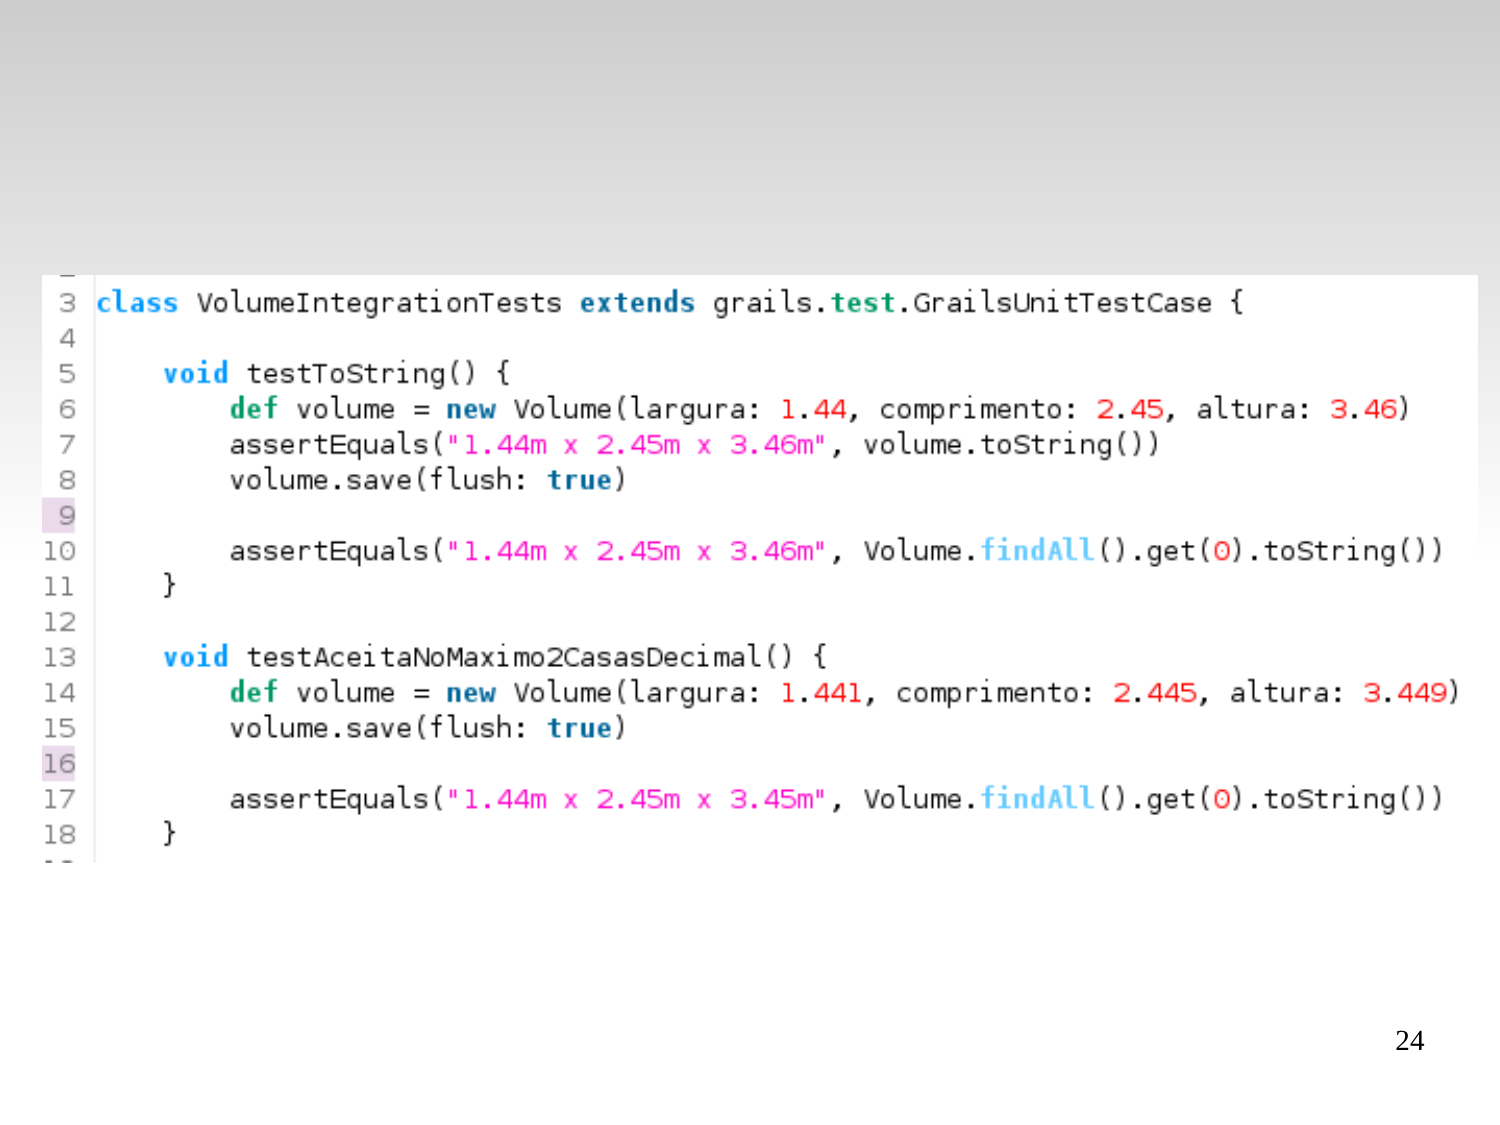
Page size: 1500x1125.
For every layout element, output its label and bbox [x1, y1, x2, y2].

picture [42, 275, 1478, 863]
